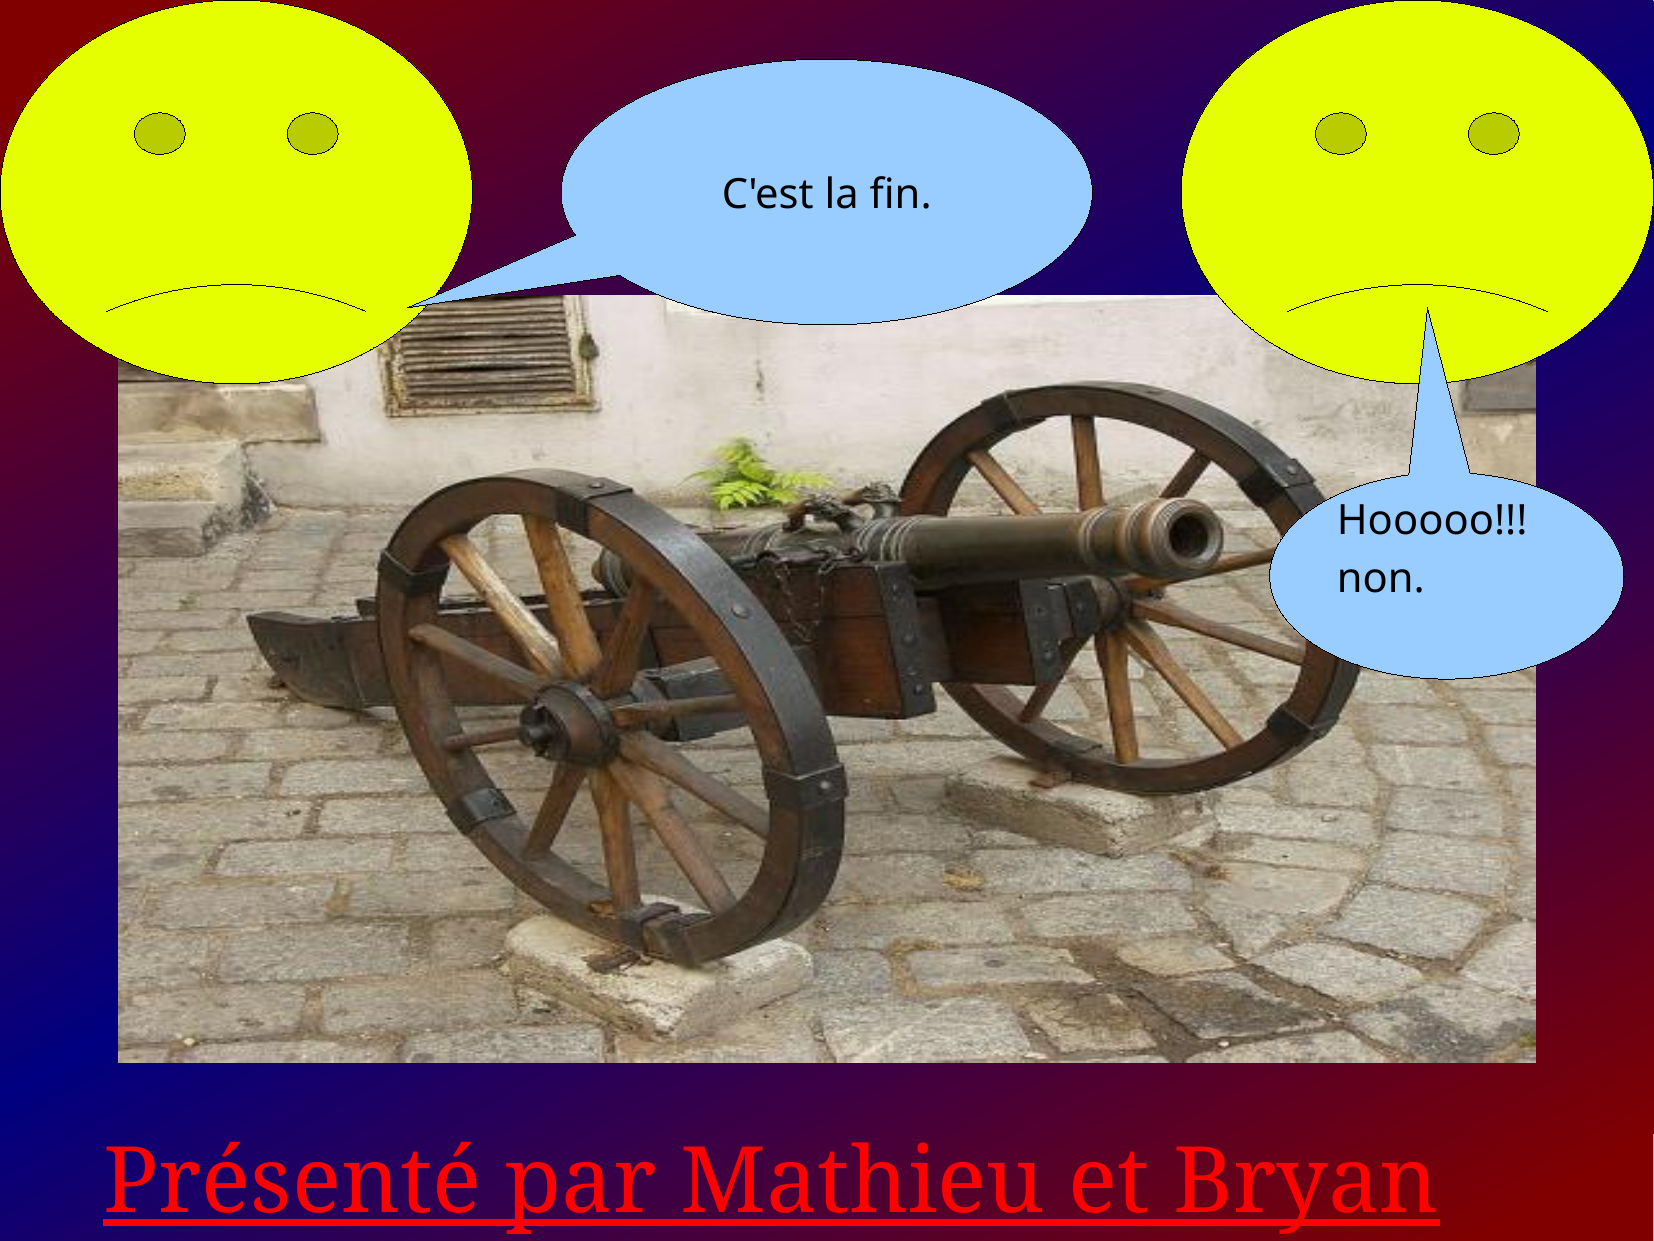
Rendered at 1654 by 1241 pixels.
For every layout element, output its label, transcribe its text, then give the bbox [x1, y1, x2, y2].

text_box C'est la fin. [407, 59, 1093, 325]
text_box Hooooo!!! non. [1269, 307, 1625, 680]
text_box [1181, 0, 1654, 384]
picture [1448, 359, 1536, 486]
text_box [0, 0, 473, 384]
text_box Présenté par Mathieu et Bryan [88, 1107, 1565, 1241]
picture [118, 295, 1536, 1063]
